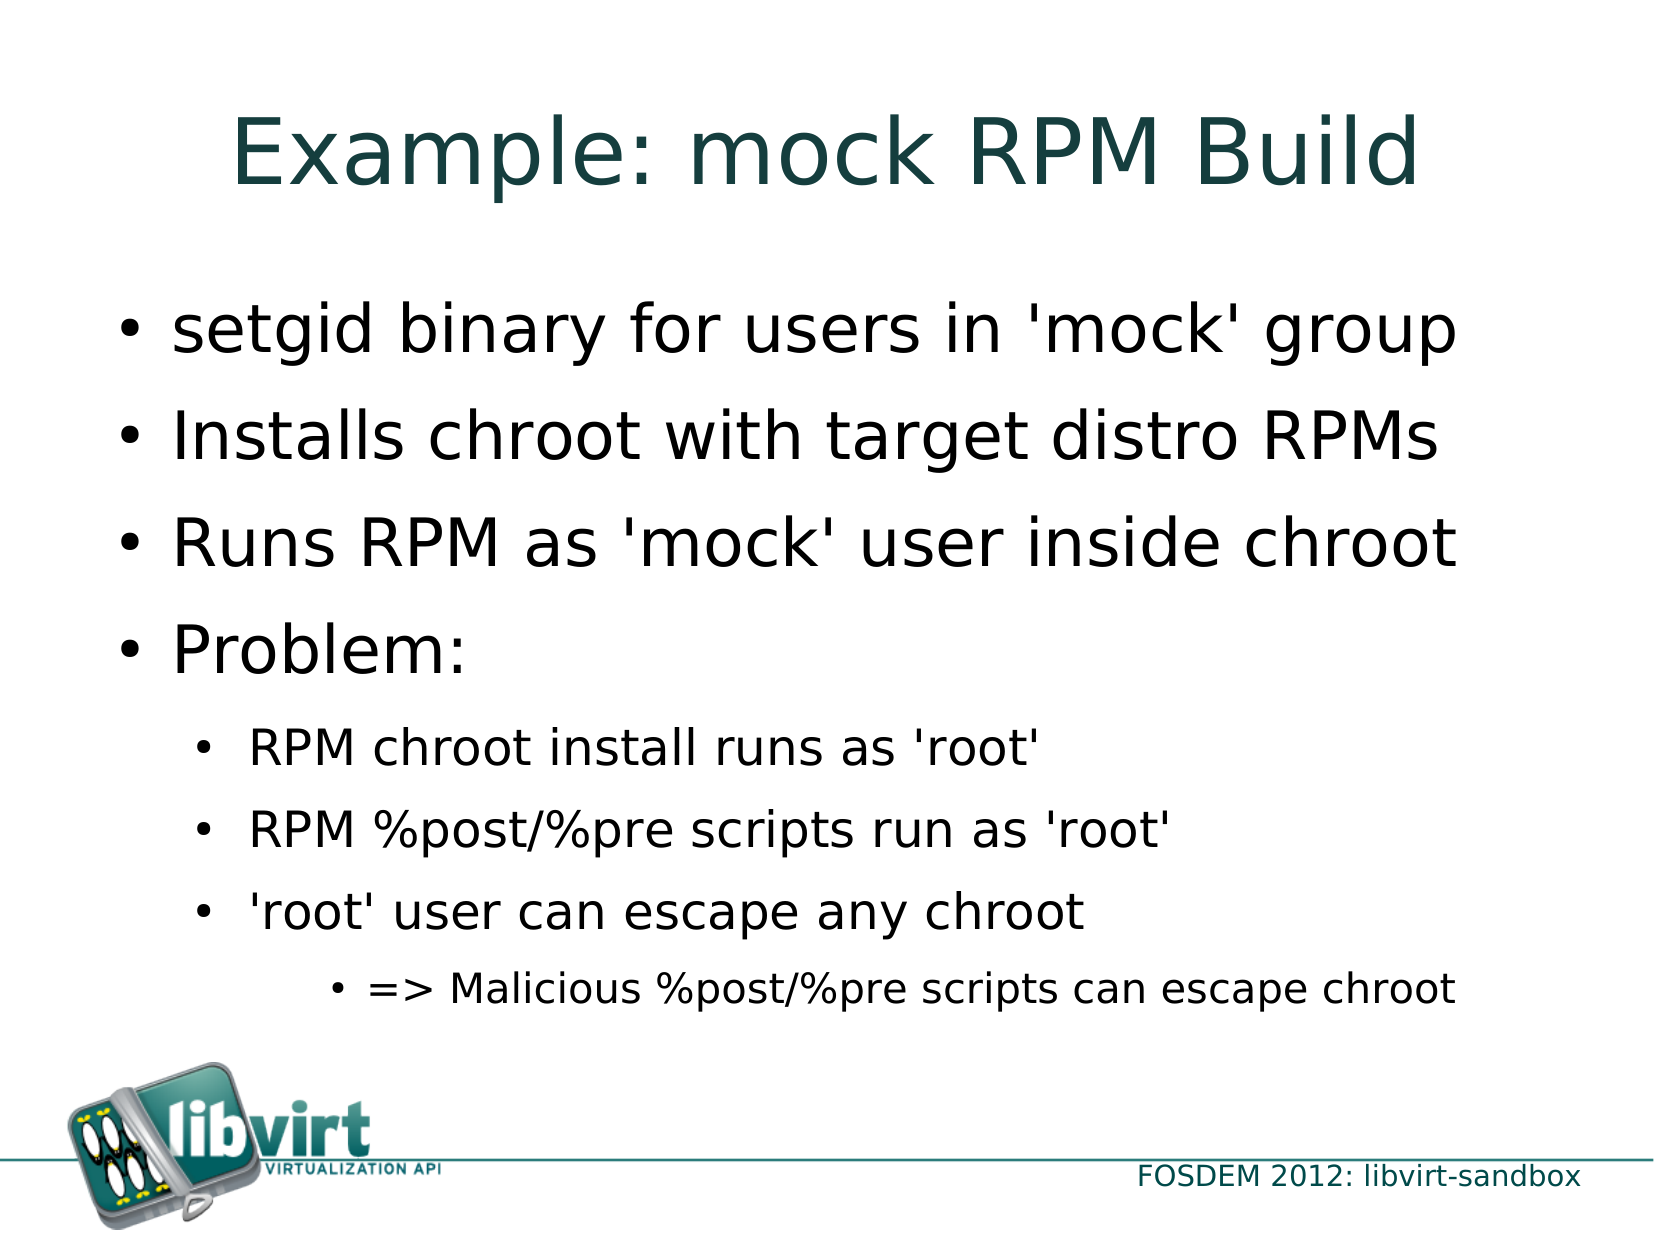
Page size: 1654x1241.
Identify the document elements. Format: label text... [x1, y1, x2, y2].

list setgid binary for users in 'mock' group Installs chroot with target distro RPMs Runs RPM as 'mock' user inside chroot Problem: RPM chroot install runs as 'root' RPM %post/%pre scripts run as 'root' 'root' user can escape any chroot => Malicious %post/%pre scripts can escape chroot [82, 290, 1571, 1062]
picture [0, 1062, 1654, 1230]
text_box FOSDEM 2012: libvirt-sandbox [1122, 1151, 1654, 1211]
title Example: mock RPM Build [82, 49, 1571, 257]
